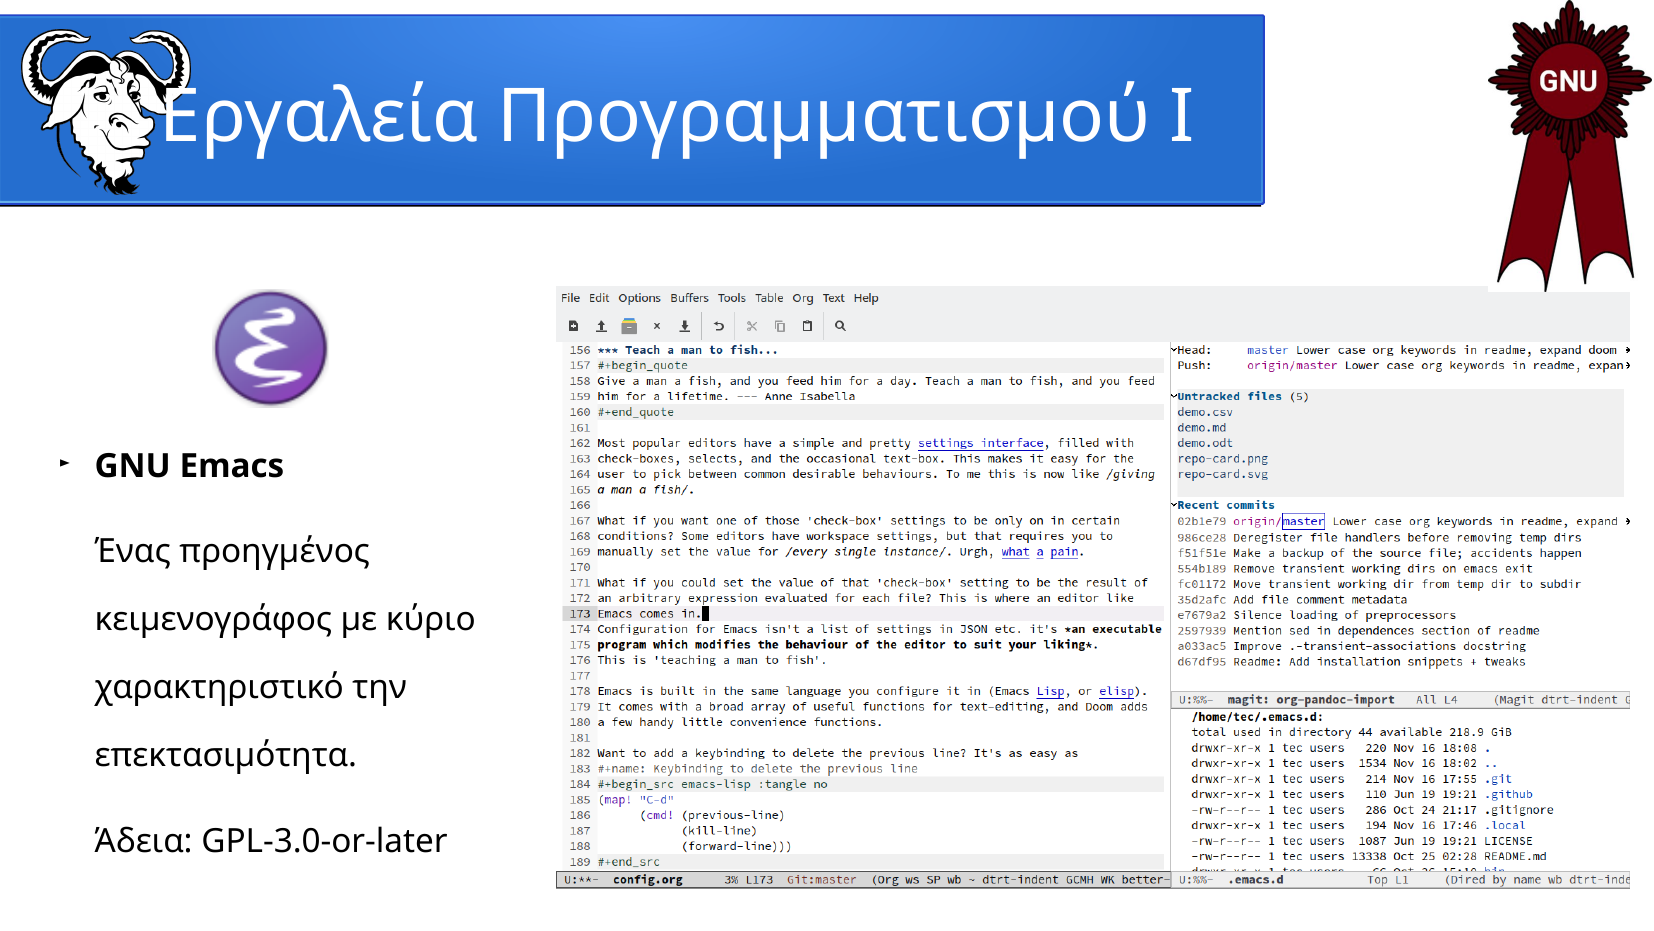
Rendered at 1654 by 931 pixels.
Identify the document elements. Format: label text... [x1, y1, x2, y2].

text_box GNU Emacs Ένας προηγμένος κειμενογράφος με κύριο χαρακτηριστικό την επεκτασιμότητα. Άδεια: GPL-3.0-or-later [59, 419, 556, 866]
picture [21, 29, 146, 195]
picture [556, 0, 1652, 904]
title Εργαλεία Προγραμματισμού I [146, 28, 1235, 196]
picture [212, 289, 331, 408]
